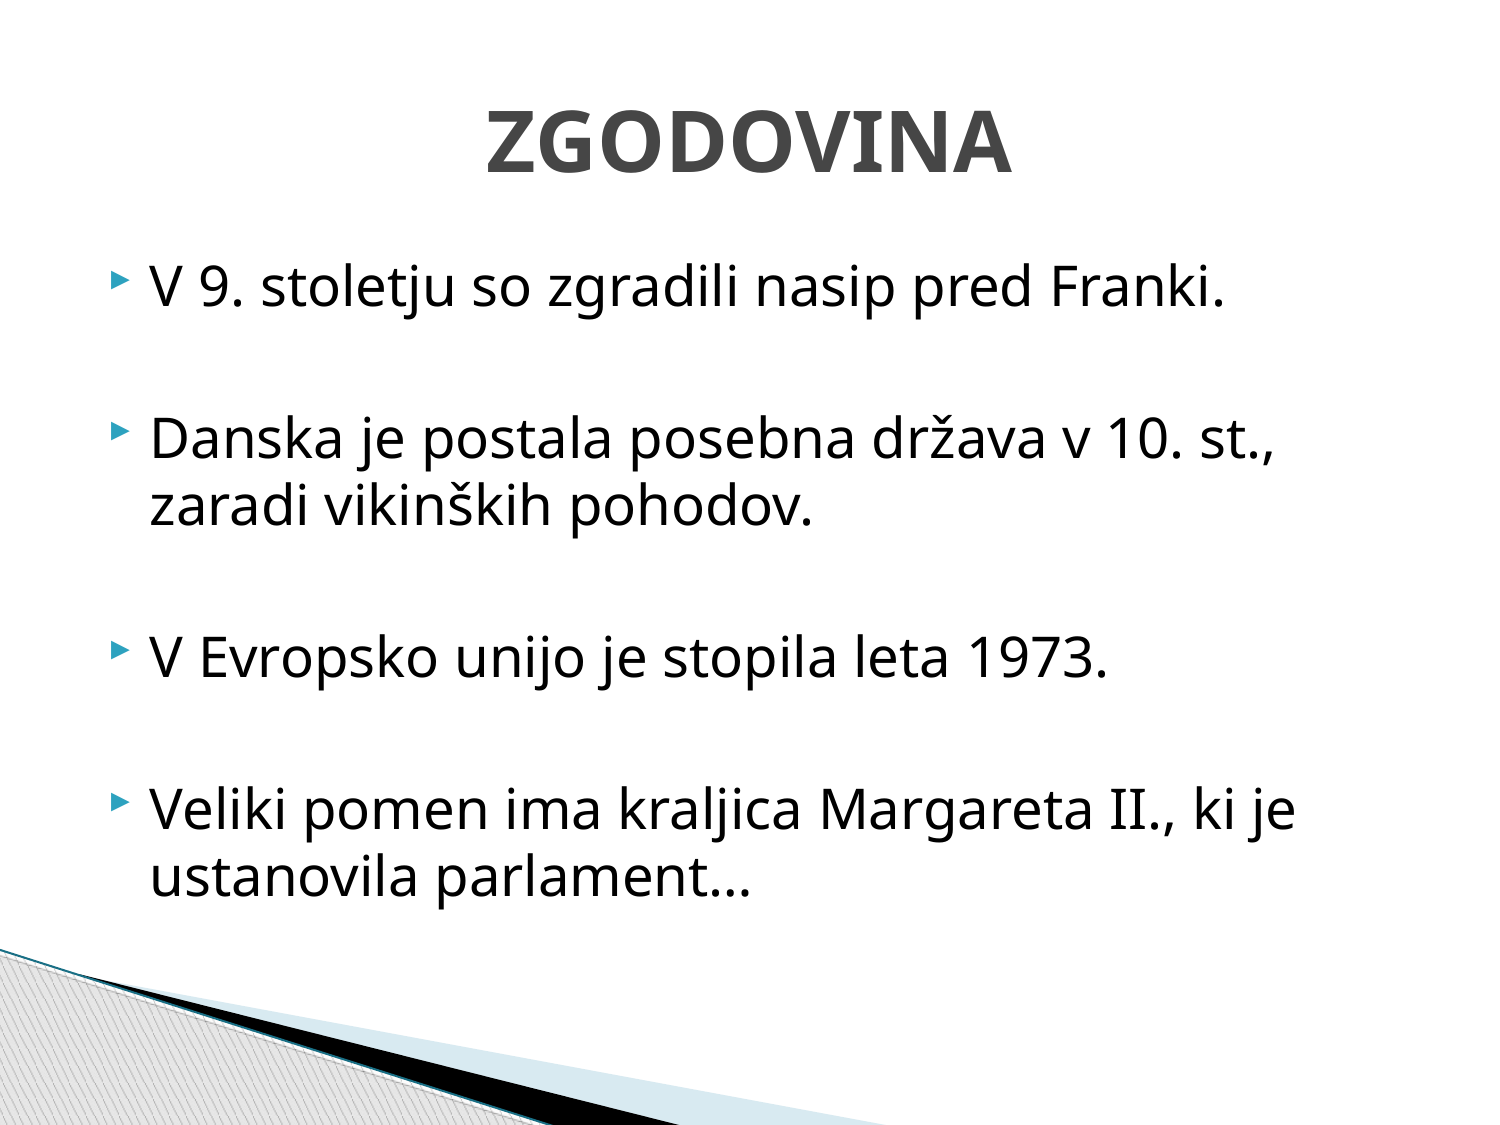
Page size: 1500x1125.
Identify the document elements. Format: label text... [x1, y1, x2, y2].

list V 9. stoletju so zgradili nasip pred Franki. Danska je postala posebna država v 10. st., zaradi vikinških pohodov. V Evropsko unijo je stopila leta 1973. Veliki pomen ima kraljica Margareta II., ki je ustanovila parlament… [75, 242, 1425, 986]
title ZGODOVINA [75, 45, 1425, 233]
